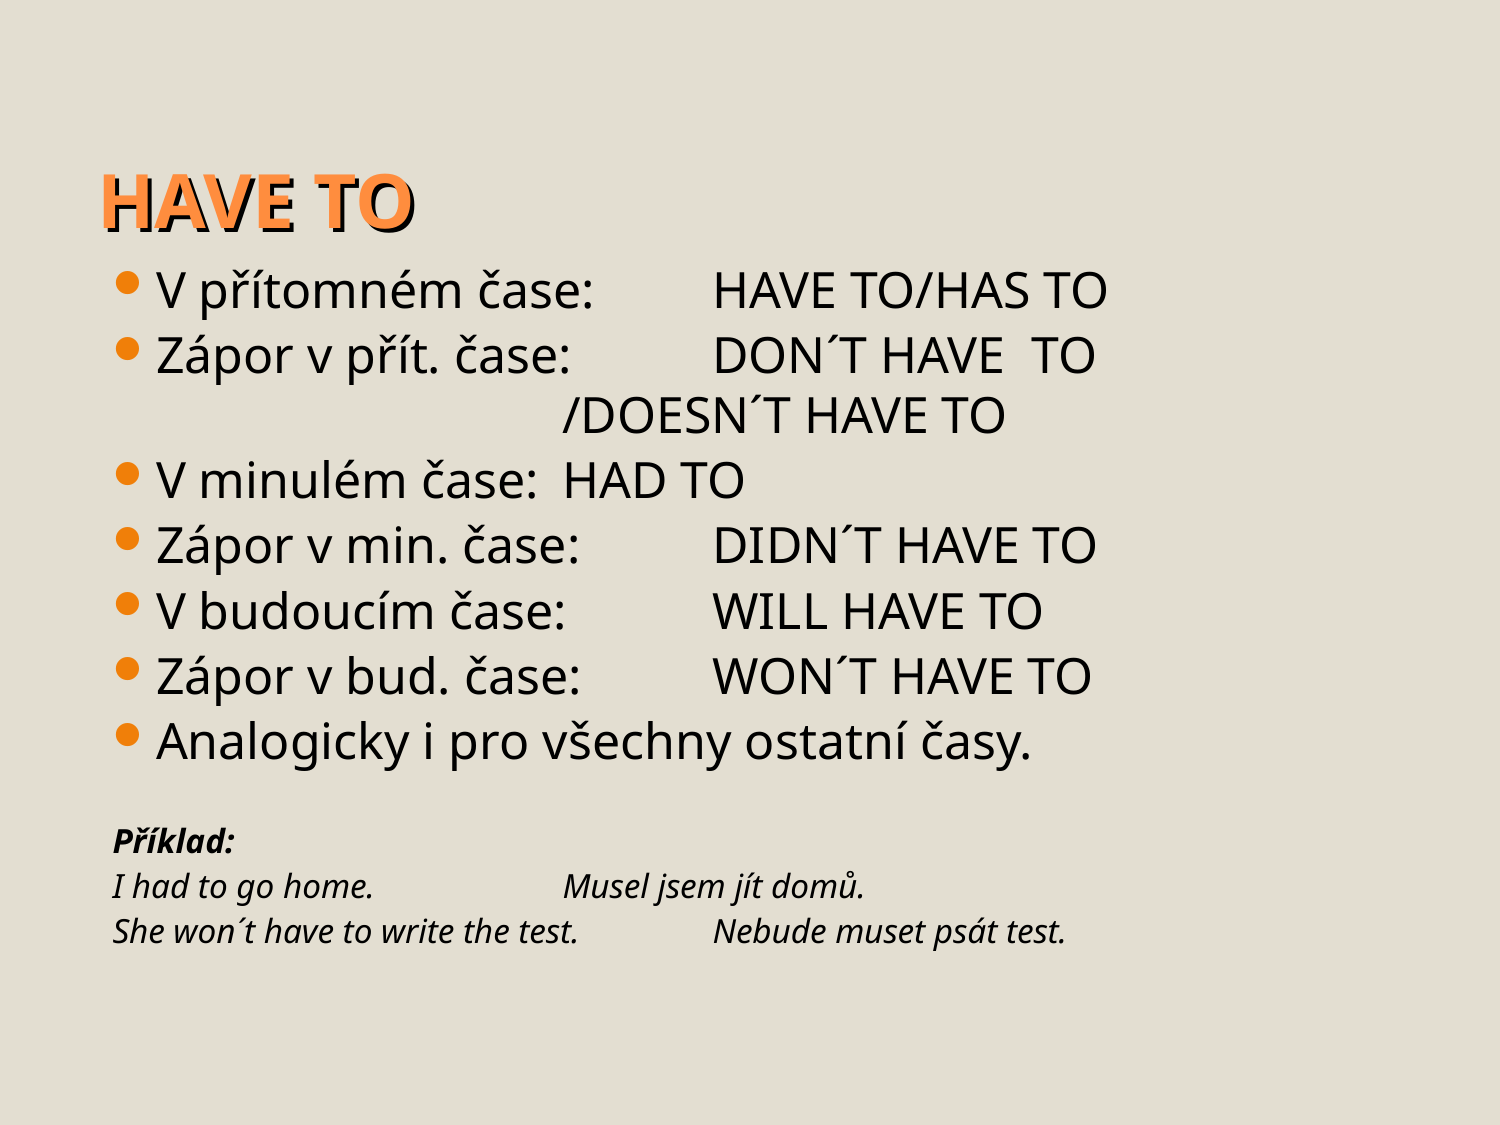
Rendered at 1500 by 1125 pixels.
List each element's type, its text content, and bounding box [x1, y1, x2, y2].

title HAVE TO [82, 78, 1426, 243]
list V přítomném čase: HAVE TO/HAS TO Zápor v přít. čase: DON´T HAVE TO /DOESN´T HAVE TO V minulém čase: HAD TO Zápor v min. čase: DIDN´T HAVE TO V budoucím čase: WILL HAVE TO Zápor v bud. čase: WON´T HAVE TO Analogicky i pro všechny ostatní časy. Příklad: I had to go home. Musel jsem jít domů. She won´t have to write the test. Nebude muset psát test. [82, 243, 1426, 1063]
